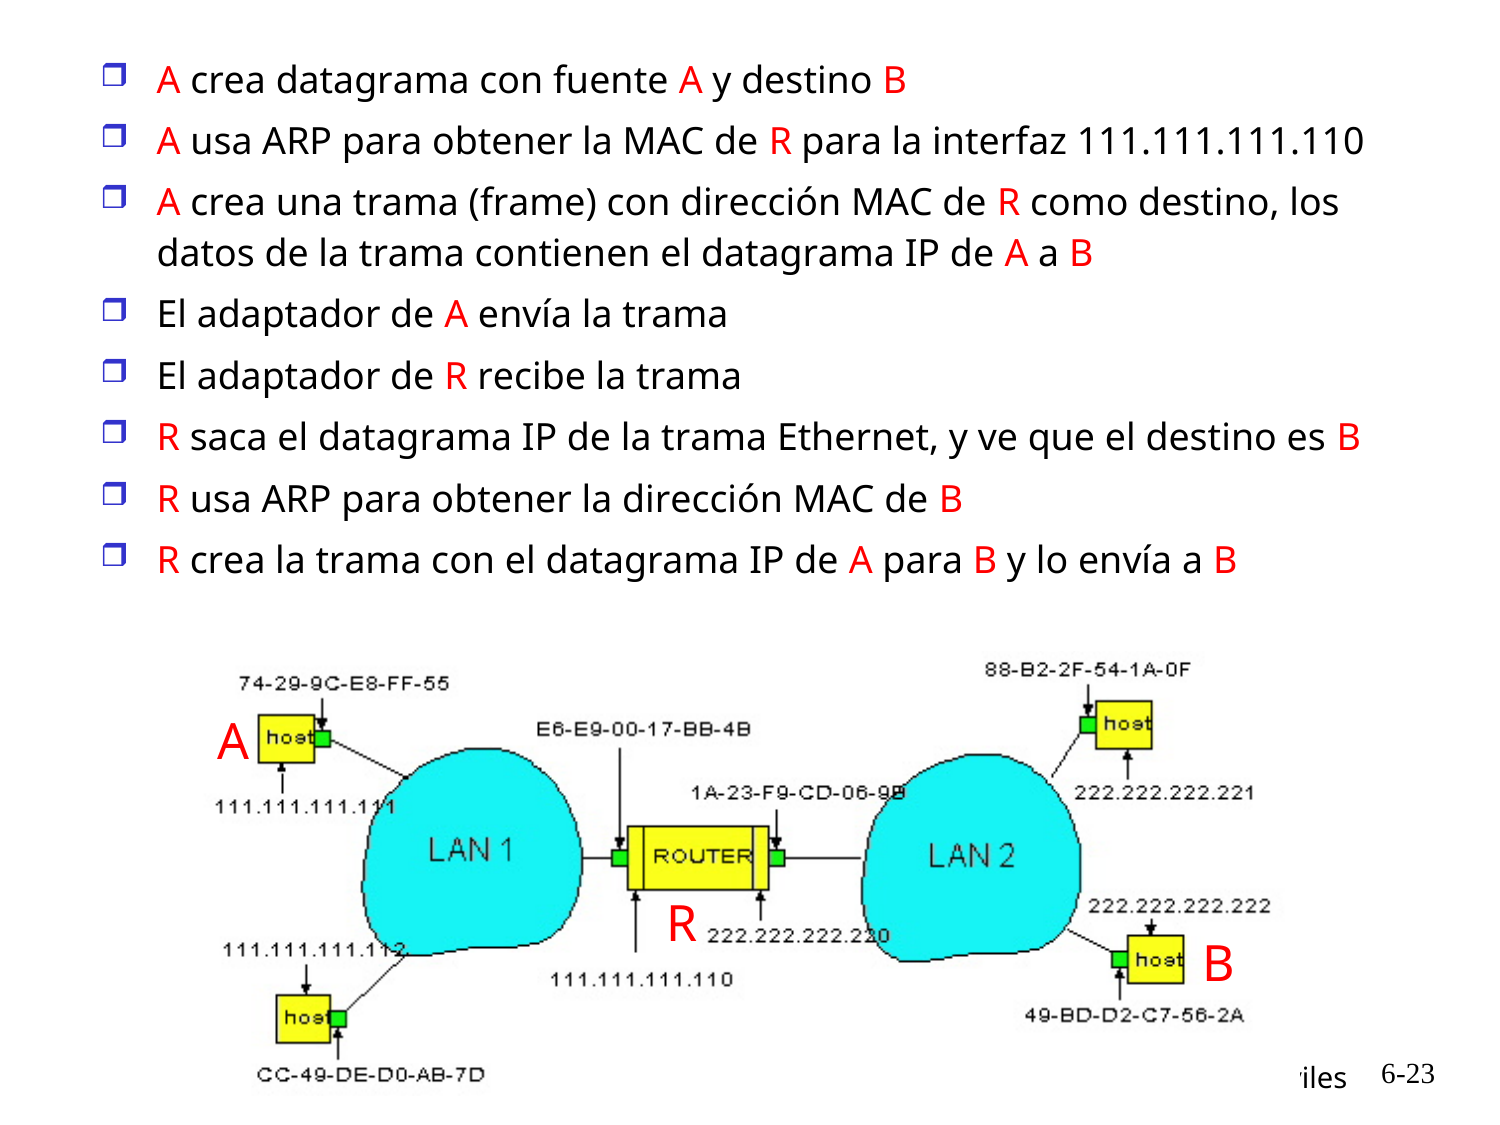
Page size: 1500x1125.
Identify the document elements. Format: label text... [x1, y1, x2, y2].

text_box A [202, 702, 265, 778]
text_box R [651, 883, 713, 959]
picture [157, 651, 1300, 1096]
list A crea datagrama con fuente A y destino B A usa ARP para obtener la MAC de R para la interfaz 111.111.111.110 A crea una trama (frame) con dirección MAC de R como destino, los datos de la trama contienen el datagrama IP de A a B El adaptador de A envía la trama El adaptador de R recibe la trama R saca el datagrama IP de la trama Ethernet, y ve que el destino es B R usa ARP para obtener la dirección MAC de B R crea la trama con el datagrama IP de A para B y lo envía a B [85, 46, 1449, 617]
text_box B [1187, 924, 1250, 1000]
